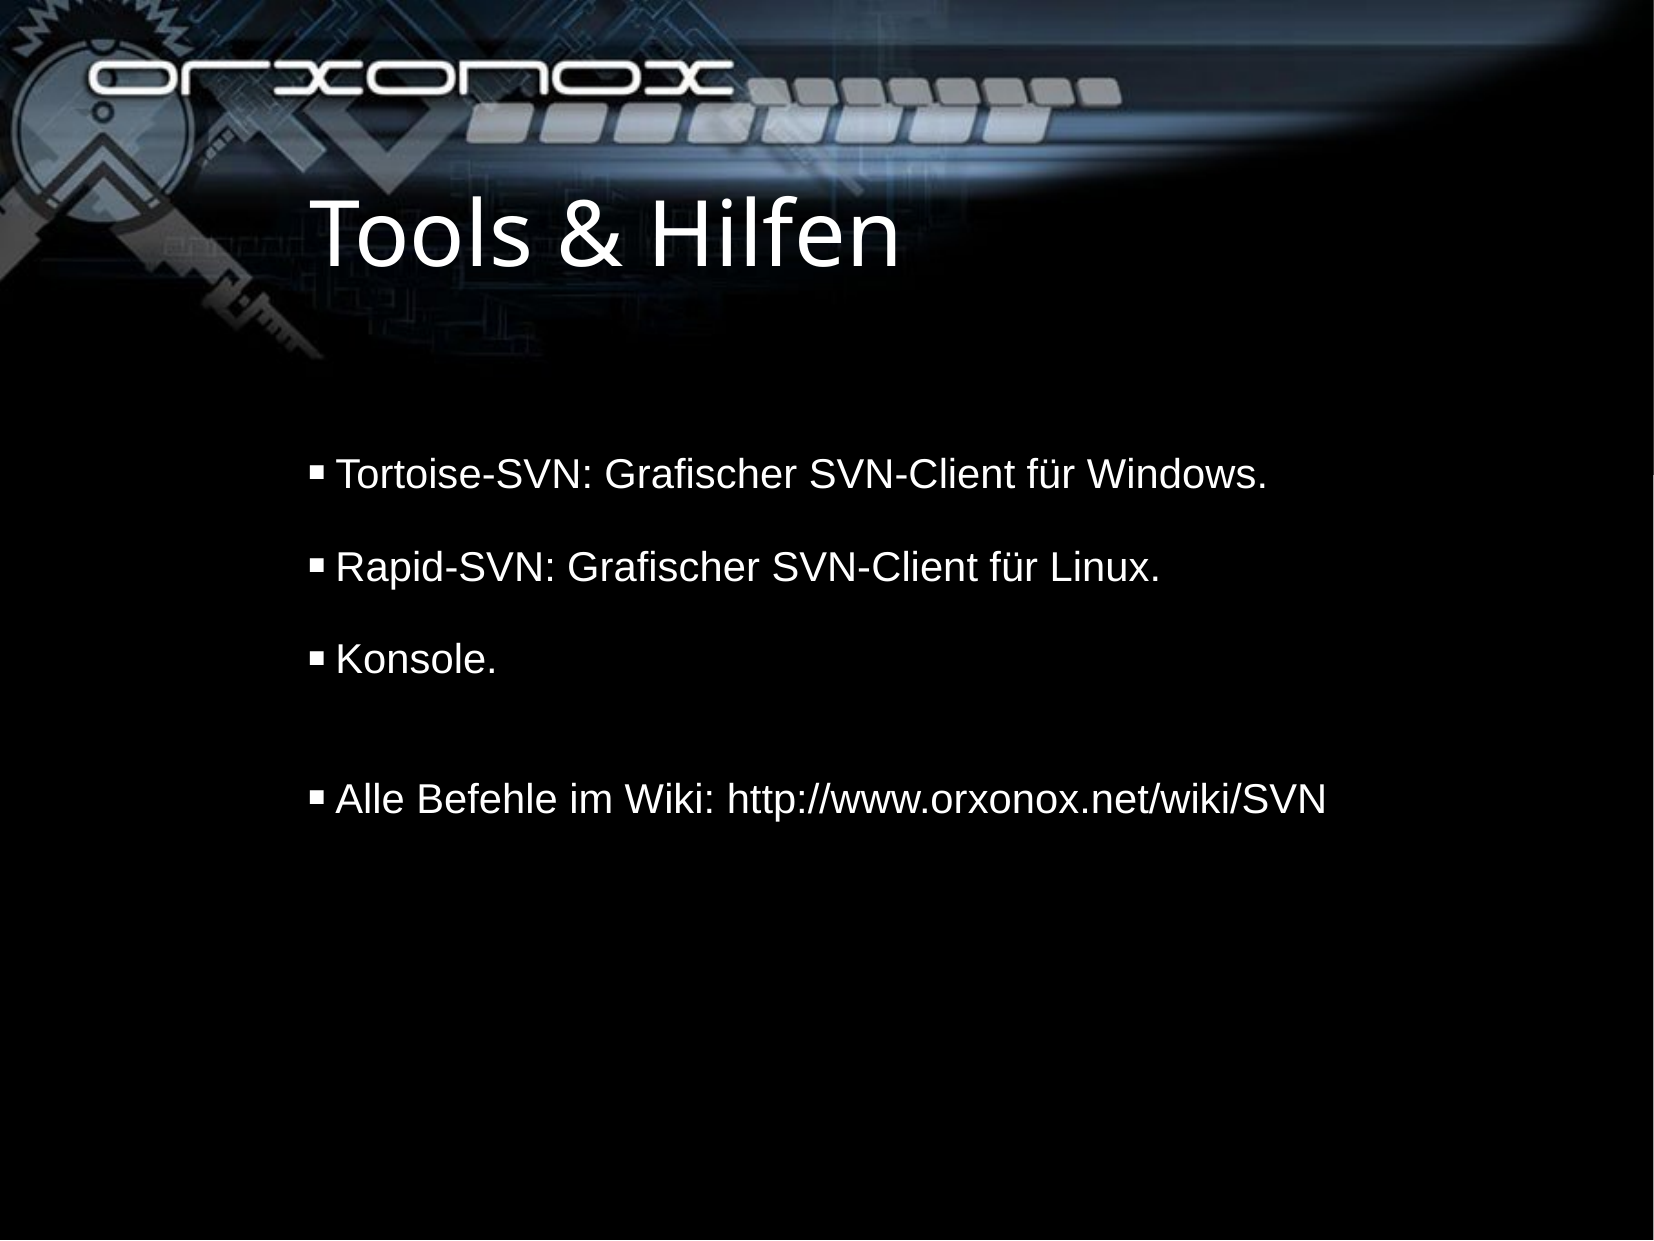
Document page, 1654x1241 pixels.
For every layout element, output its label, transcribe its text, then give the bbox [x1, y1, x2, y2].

text_box Tortoise-SVN: Grafischer SVN-Client für Windows. Rapid-SVN: Grafischer SVN-Client für Linux. Konsole. Alle Befehle im Wiki: http://www.orxonox.net/wiki/SVN [295, 442, 1418, 877]
text_box Tools & Hilfen [295, 161, 1506, 337]
picture [0, 0, 1654, 475]
